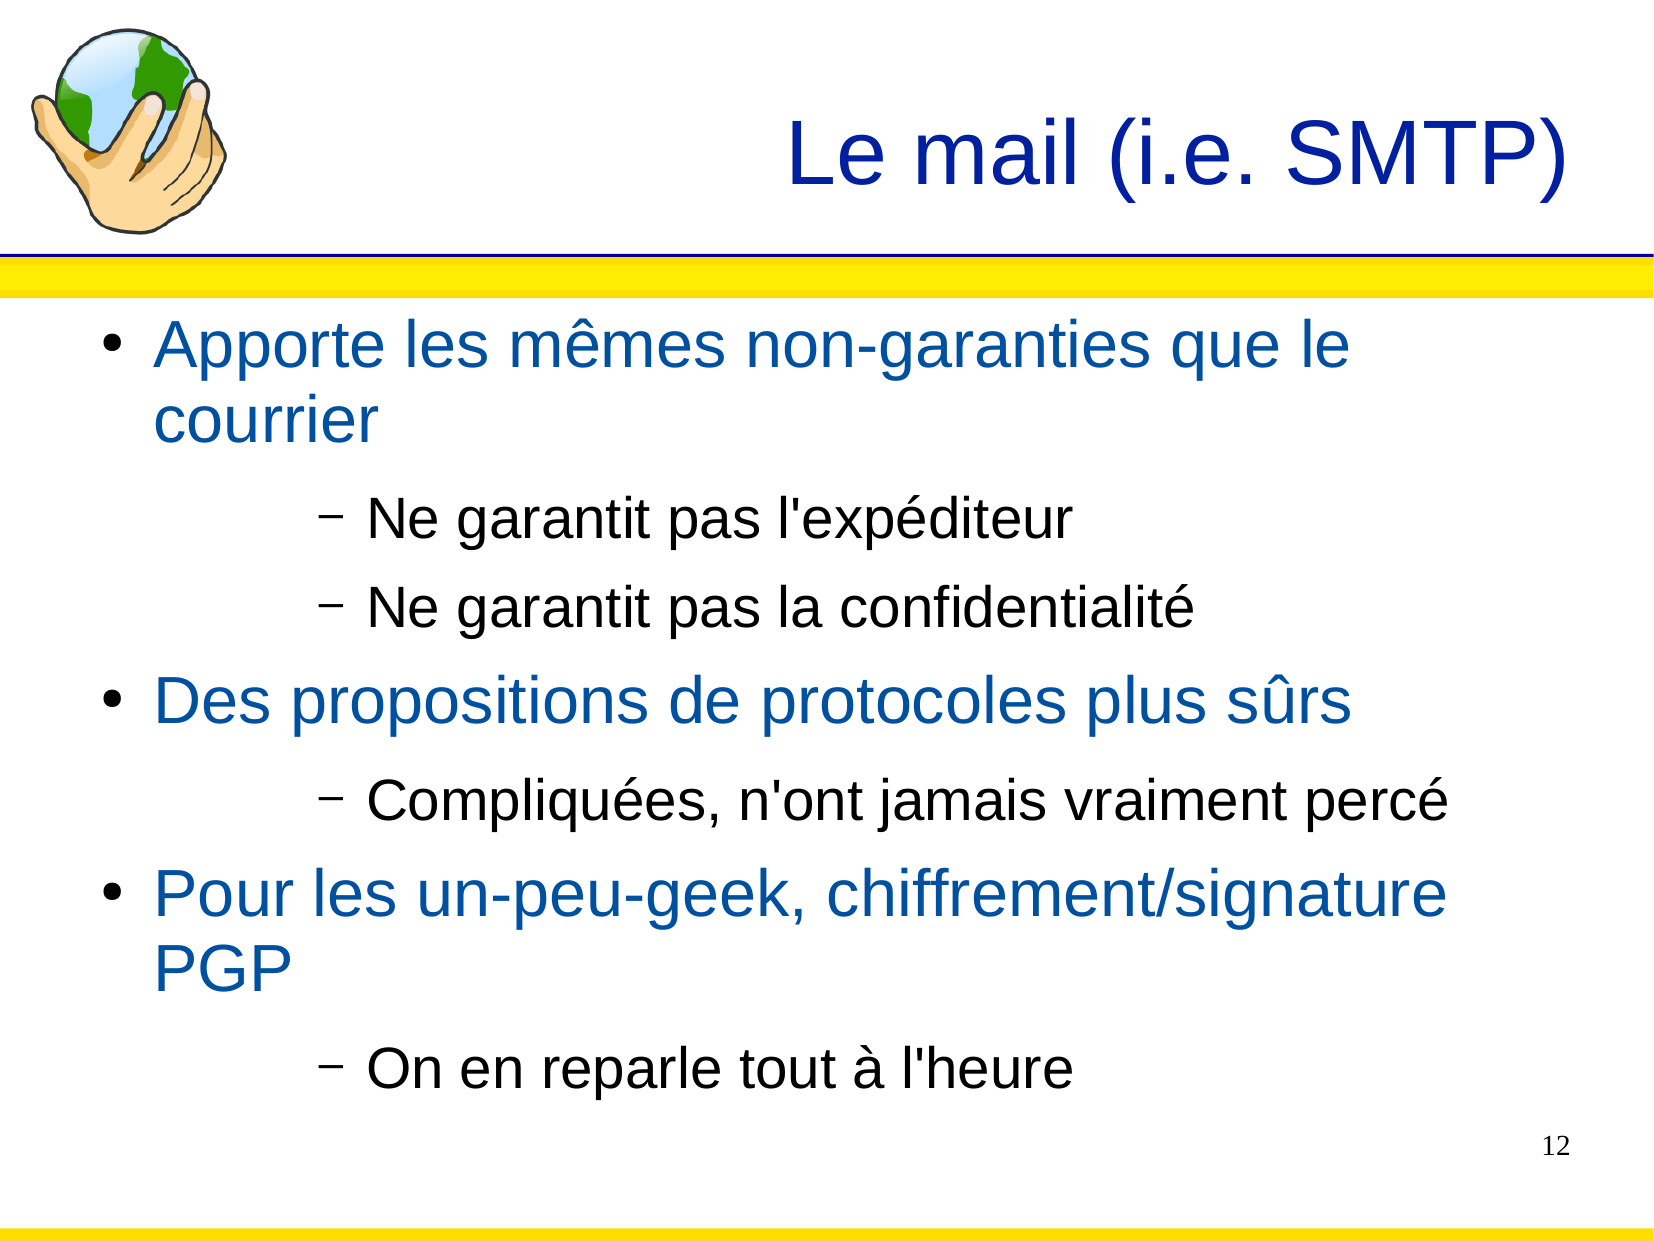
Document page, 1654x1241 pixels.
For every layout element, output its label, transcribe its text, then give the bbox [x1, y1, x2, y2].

picture [11, 14, 246, 248]
list Apporte les mêmes non-garanties que le courrier Ne garantit pas l'expéditeur Ne garantit pas la confidentialité Des propositions de protocoles plus sûrs Compliquées, n'ont jamais vraiment percé Pour les un-peu-geek, chiffrement/signature PGP On en reparle tout à l'heure [82, 307, 1571, 1126]
title Le mail (i.e. SMTP) [372, 49, 1571, 257]
